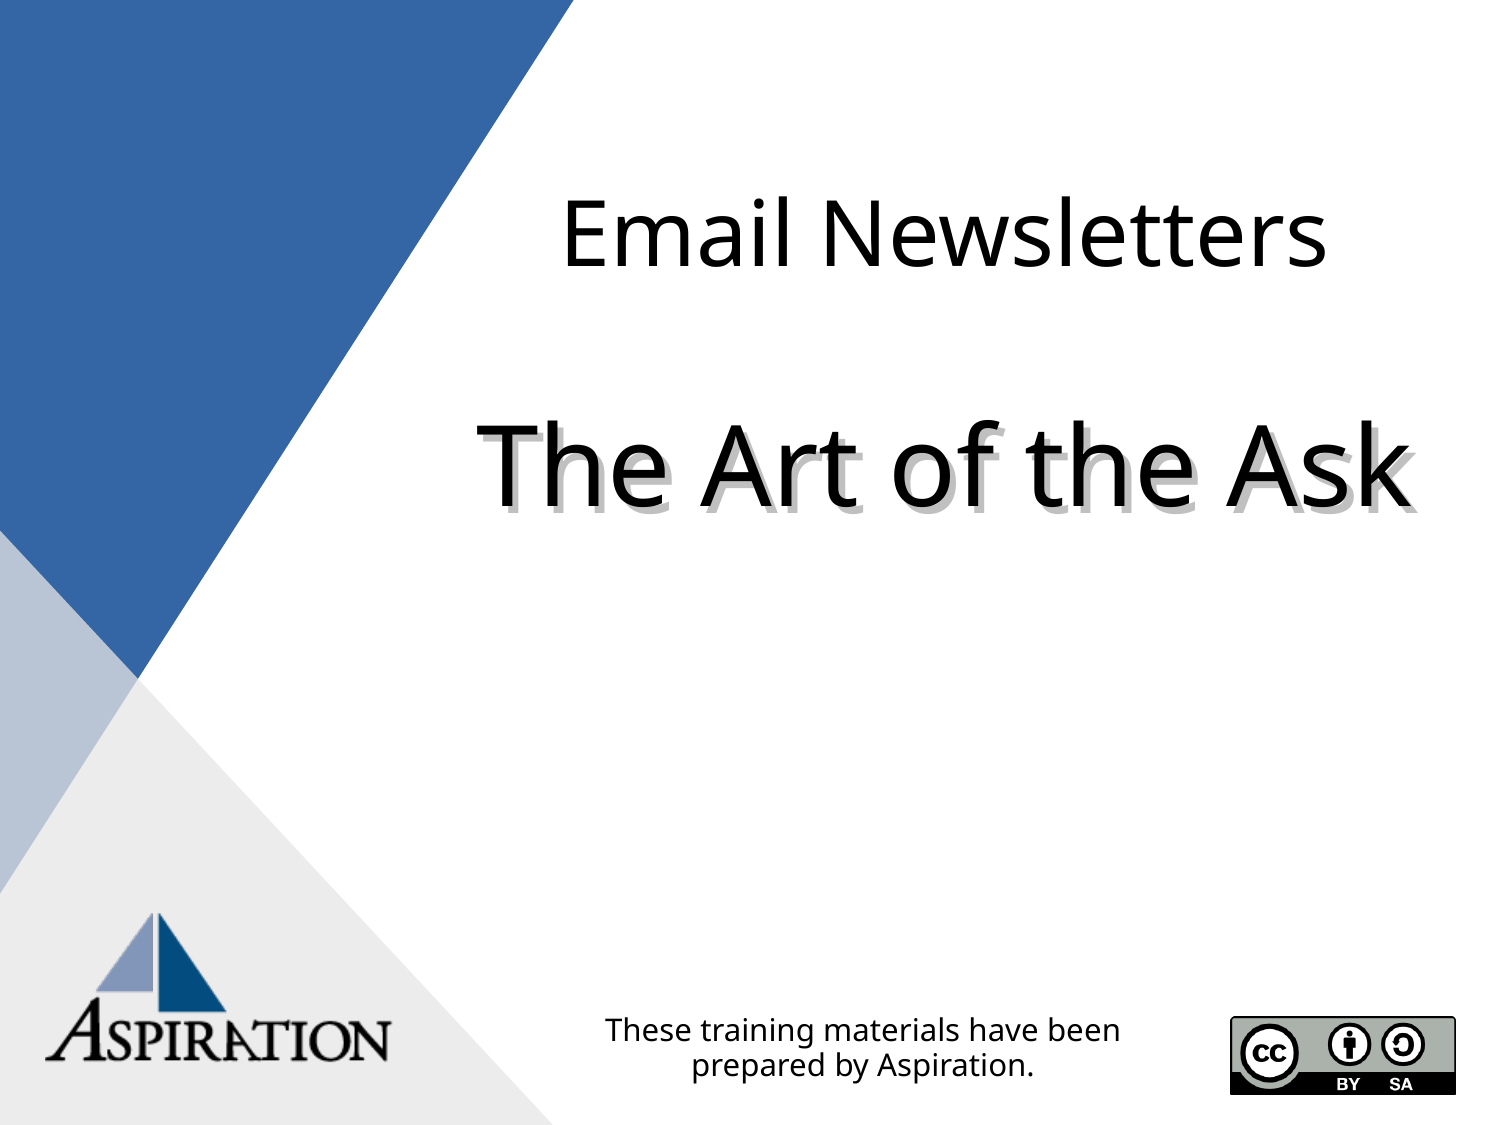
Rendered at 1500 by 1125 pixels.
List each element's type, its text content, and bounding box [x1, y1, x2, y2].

picture [45, 913, 394, 1081]
title Email Newsletters [465, 139, 1425, 327]
text_box These training materials have been prepared by Aspiration. [497, 1005, 1173, 1092]
picture [1230, 1016, 1456, 1096]
list The Art of the Ask [465, 398, 1425, 1053]
